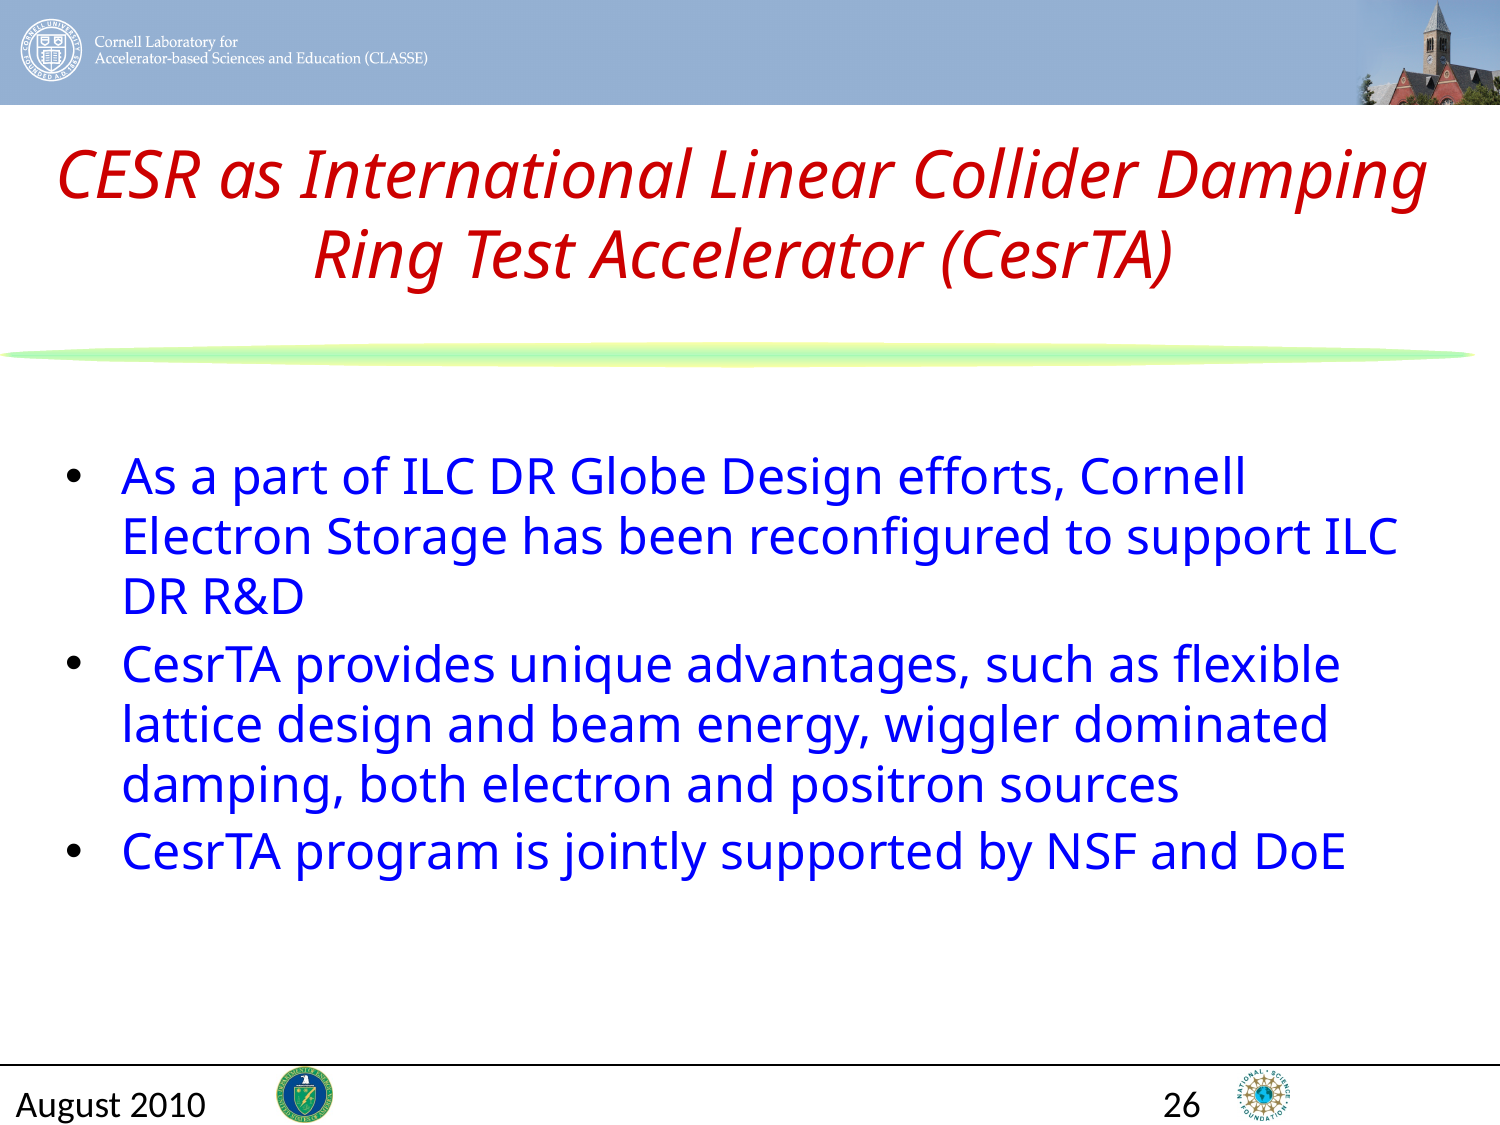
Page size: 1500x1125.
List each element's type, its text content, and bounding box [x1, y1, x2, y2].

text_box As a part of ILC DR Globe Design efforts, Cornell Electron Storage has been reconfigured to support ILC DR R&D CesrTA provides unique advantages, such as flexible lattice design and beam energy, wiggler dominated damping, both electron and positron sources CesrTA program is jointly supported by NSF and DoE [50, 429, 1450, 943]
picture [0, 0, 1500, 105]
slide_number August 2010 [0, 1065, 351, 1125]
text_box [0, 342, 1476, 368]
slide_number <number> [1147, 1065, 1498, 1125]
text_box CESR as International Linear Collider Damping Ring Test Accelerator (CesrTA) [37, 117, 1450, 330]
